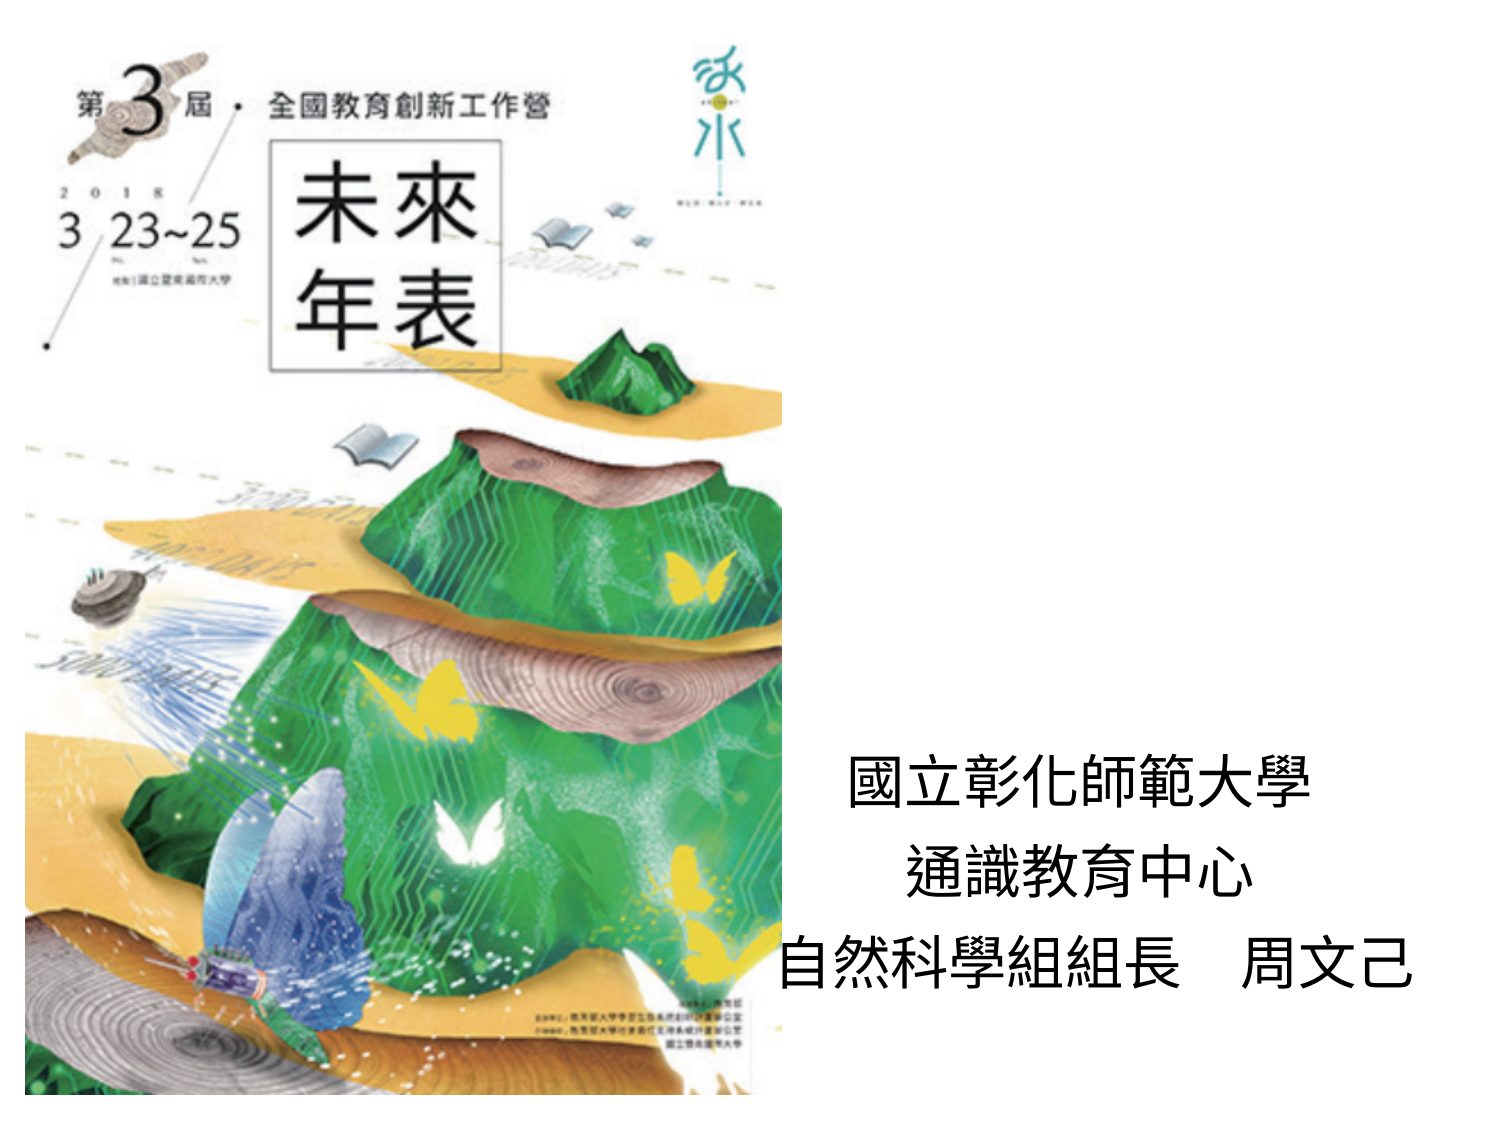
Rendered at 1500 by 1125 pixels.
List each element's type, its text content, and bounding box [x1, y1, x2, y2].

picture [25, 29, 782, 1095]
subtitle 國立彰化師範大學 通識教育中心 自然科學組組長 周文己 [782, 737, 1434, 1010]
